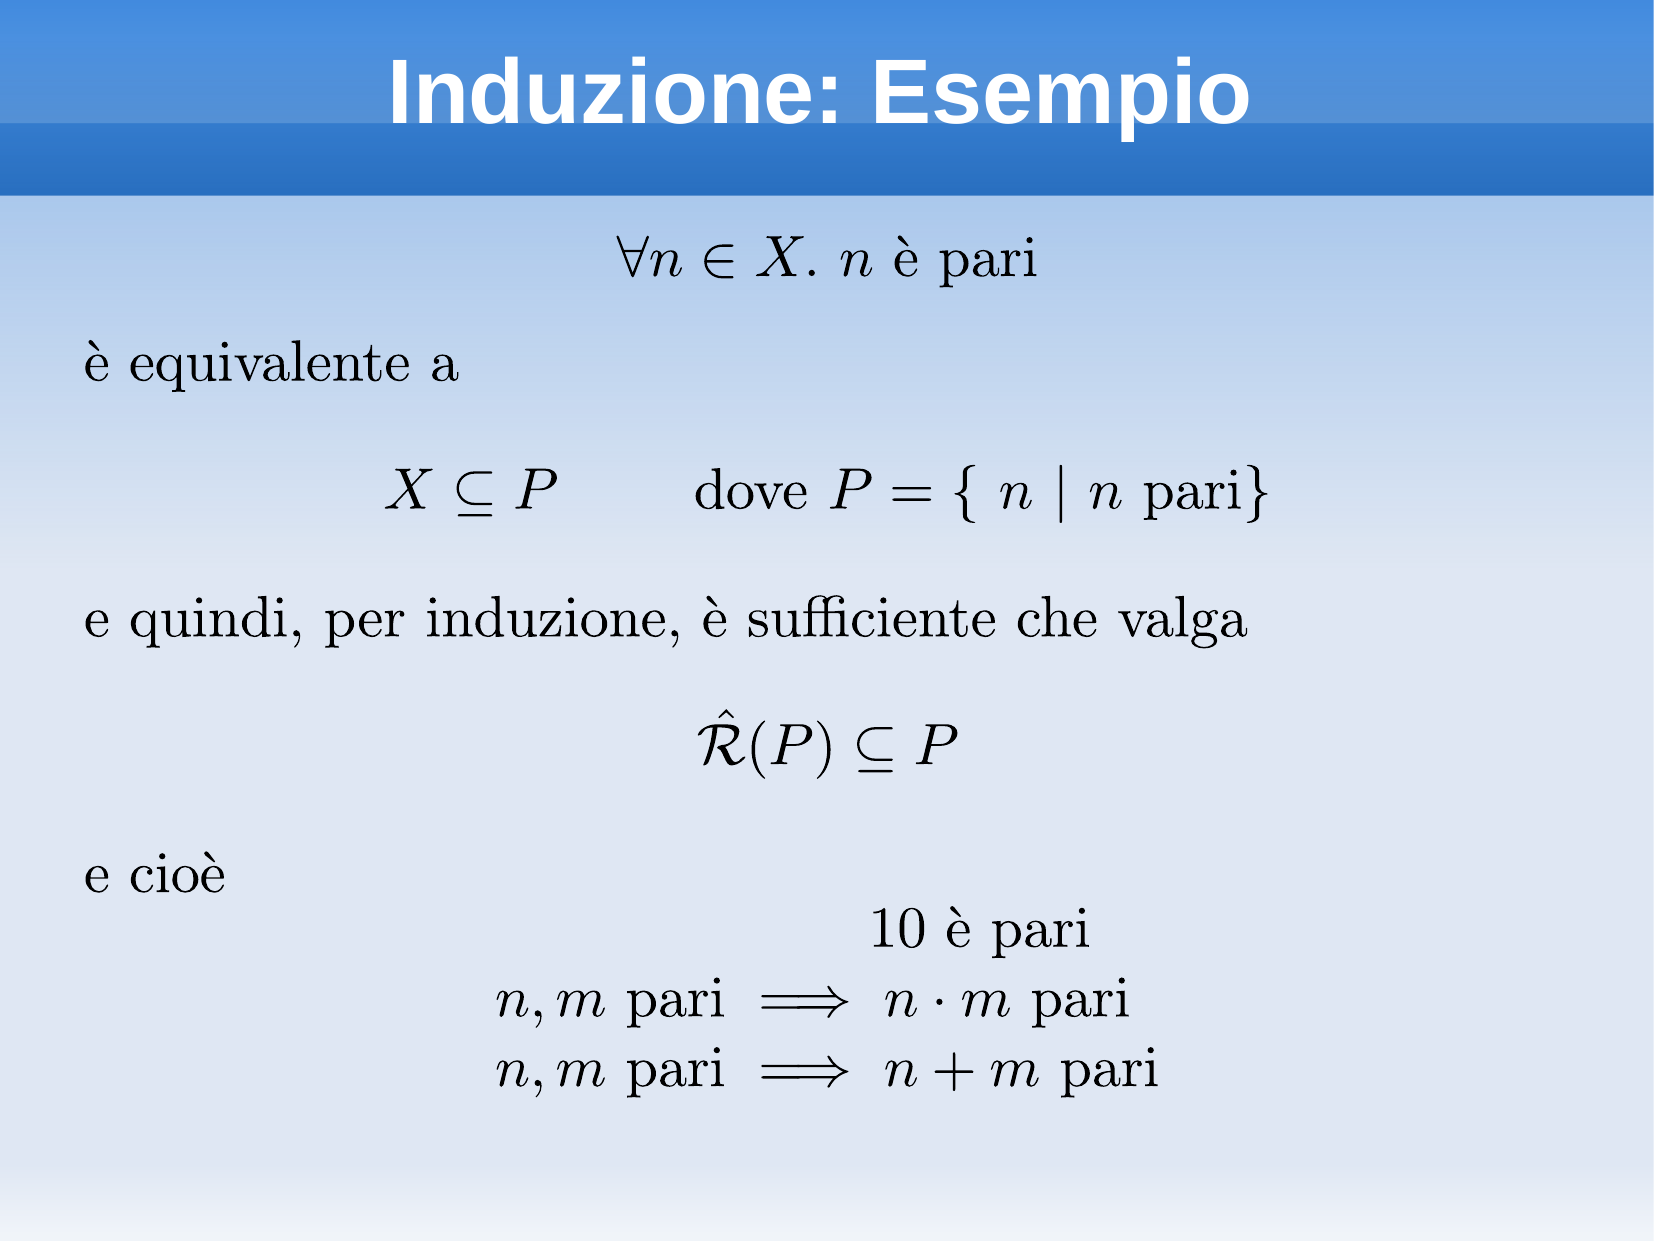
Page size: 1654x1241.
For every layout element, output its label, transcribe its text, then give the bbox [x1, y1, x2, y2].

list [82, 290, 1571, 1109]
picture [0, 0, 1654, 1241]
title Induzione: Esempio [76, 0, 1565, 188]
text_box [82, 235, 1272, 1098]
